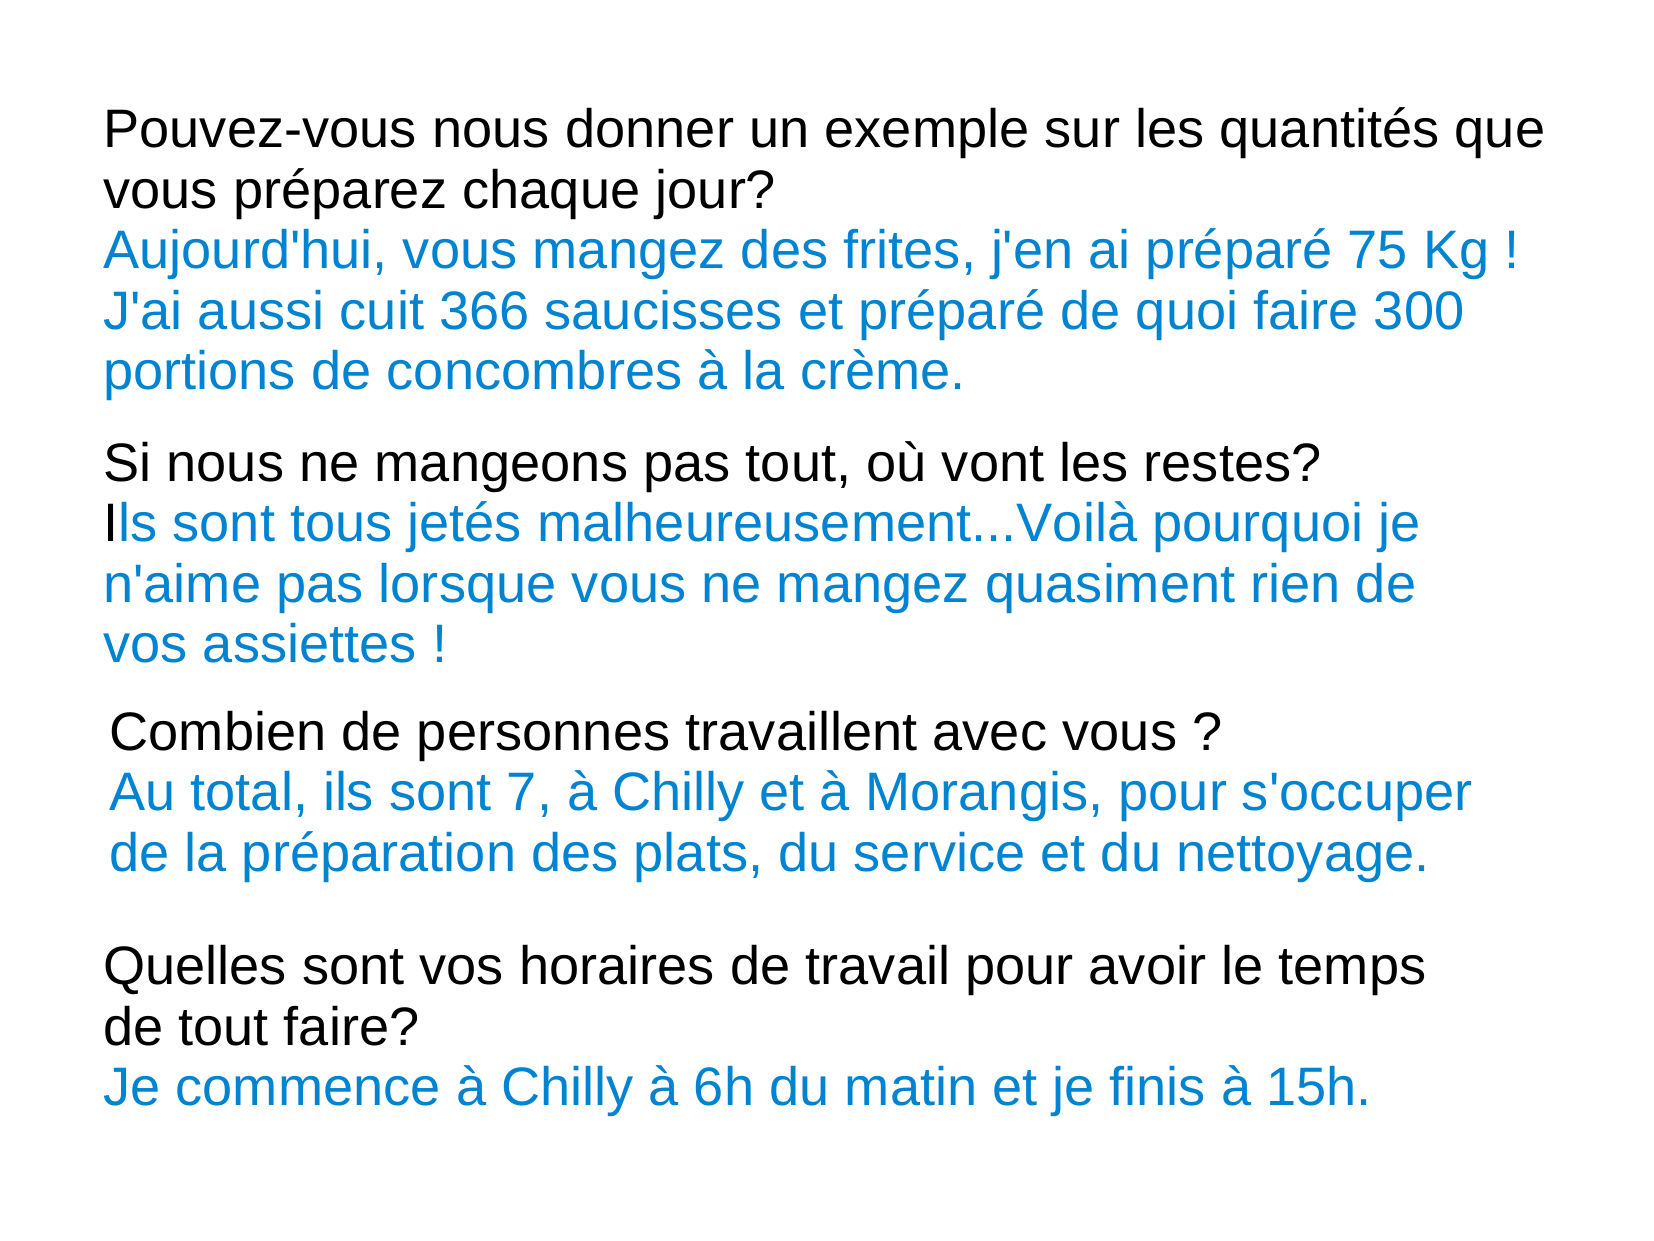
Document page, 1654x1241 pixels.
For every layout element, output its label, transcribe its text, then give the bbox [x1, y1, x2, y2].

text_box Combien de personnes travaillent avec vous ? Au total, ils sont 7, à Chilly et à Morangis, pour s'occuper de la préparation des plats, du service et du nettoyage. [94, 690, 1513, 888]
text_box Pouvez-vous nous donner un exemple sur les quantités que vous préparez chaque jour? Aujourd'hui, vous mangez des frites, j'en ai préparé 75 Kg ! J'ai aussi cuit 366 saucisses et préparé de quoi faire 300 portions de concombres à la crème. [88, 88, 1625, 407]
text_box Quelles sont vos horaires de travail pour avoir le temps de tout faire? Je commence à Chilly à 6h du matin et je finis à 15h. [88, 925, 1447, 1122]
text_box Si nous ne mangeons pas tout, où vont les restes? Ils sont tous jetés malheureusement...Voilà pourquoi je n'aime pas lorsque vous ne mangez quasiment rien de vos assiettes ! [88, 422, 1507, 680]
